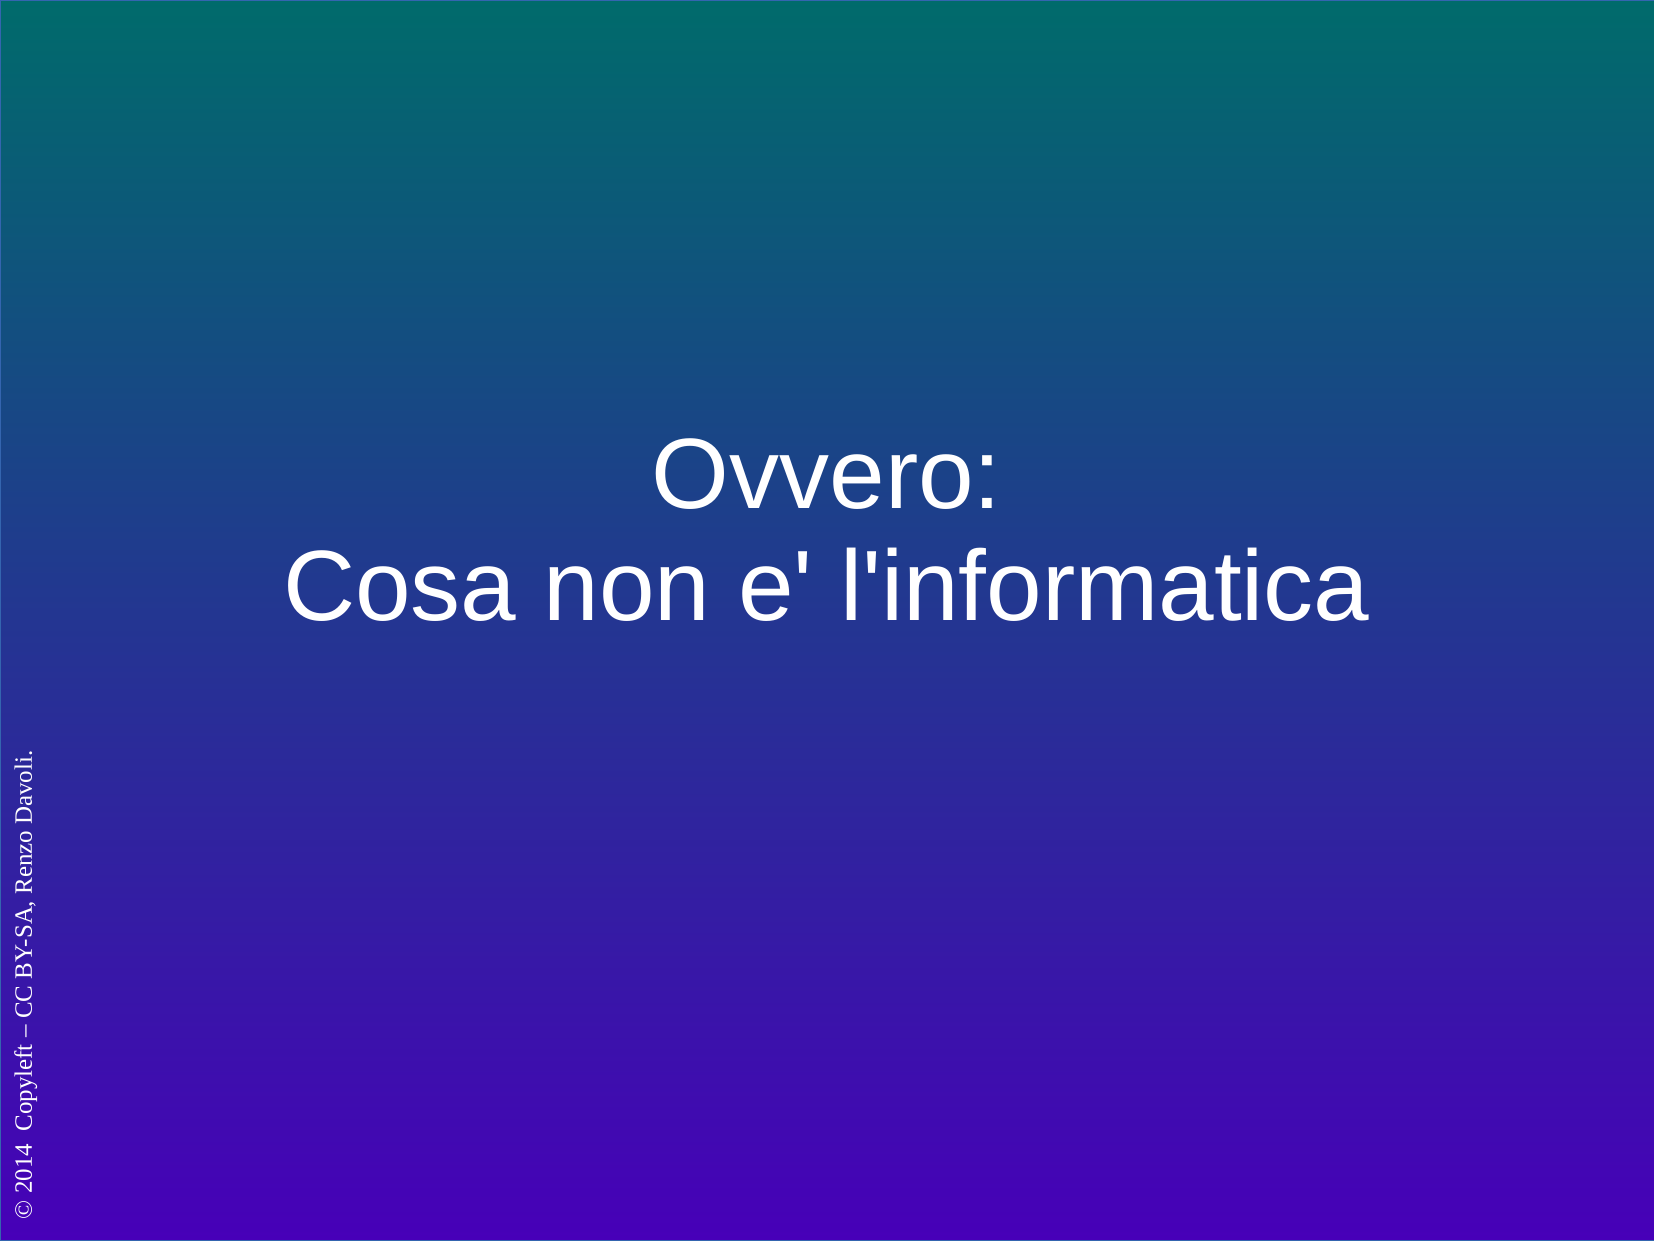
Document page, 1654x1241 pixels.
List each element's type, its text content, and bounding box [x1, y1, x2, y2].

subtitle Ovvero: Cosa non e' l'informatica [82, 49, 1571, 1010]
